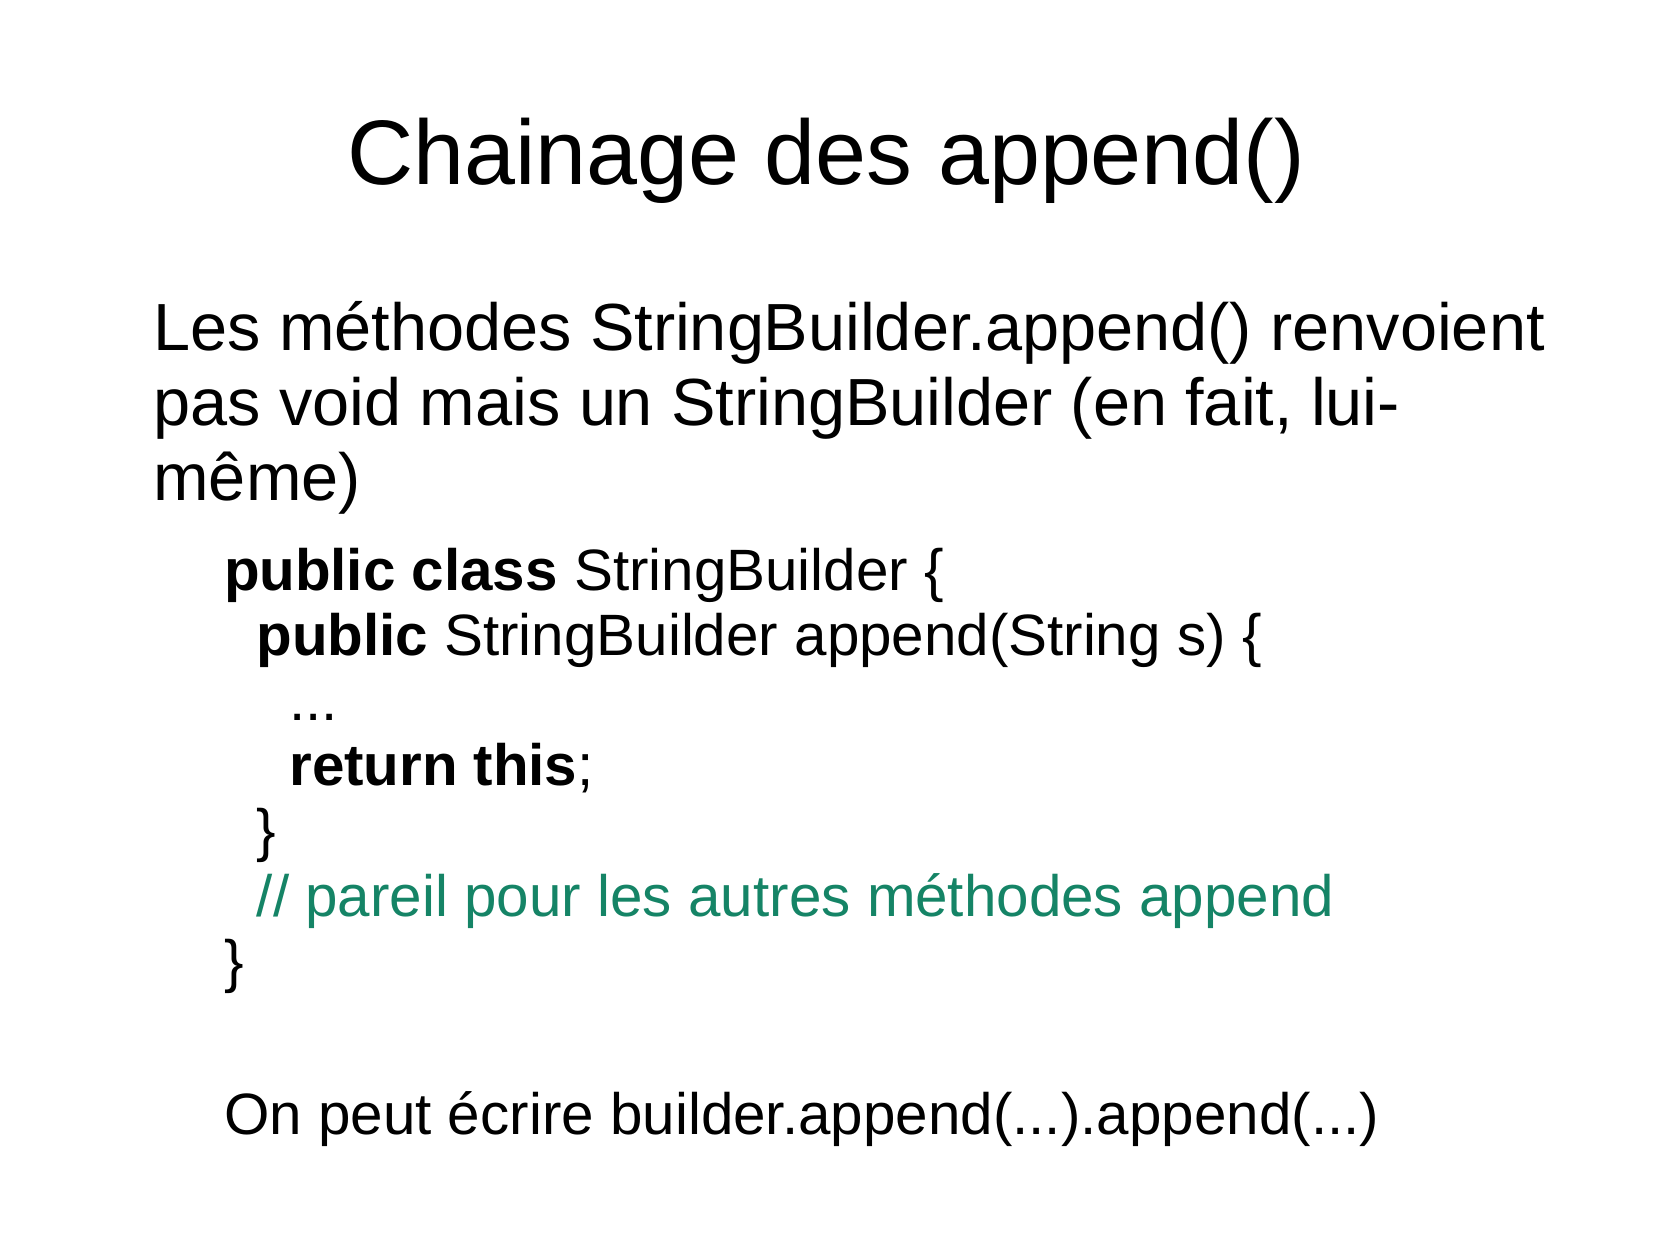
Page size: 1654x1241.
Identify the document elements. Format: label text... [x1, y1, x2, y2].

list Les méthodes StringBuilder.append() renvoient pas void mais un StringBuilder (en fait, lui-même) public class StringBuilder { public StringBuilder append(String s) { ... return this; } // pareil pour les autres méthodes append } On peut écrire builder.append(...).append(...) [82, 290, 1571, 1171]
title Chainage des append() [82, 49, 1571, 257]
